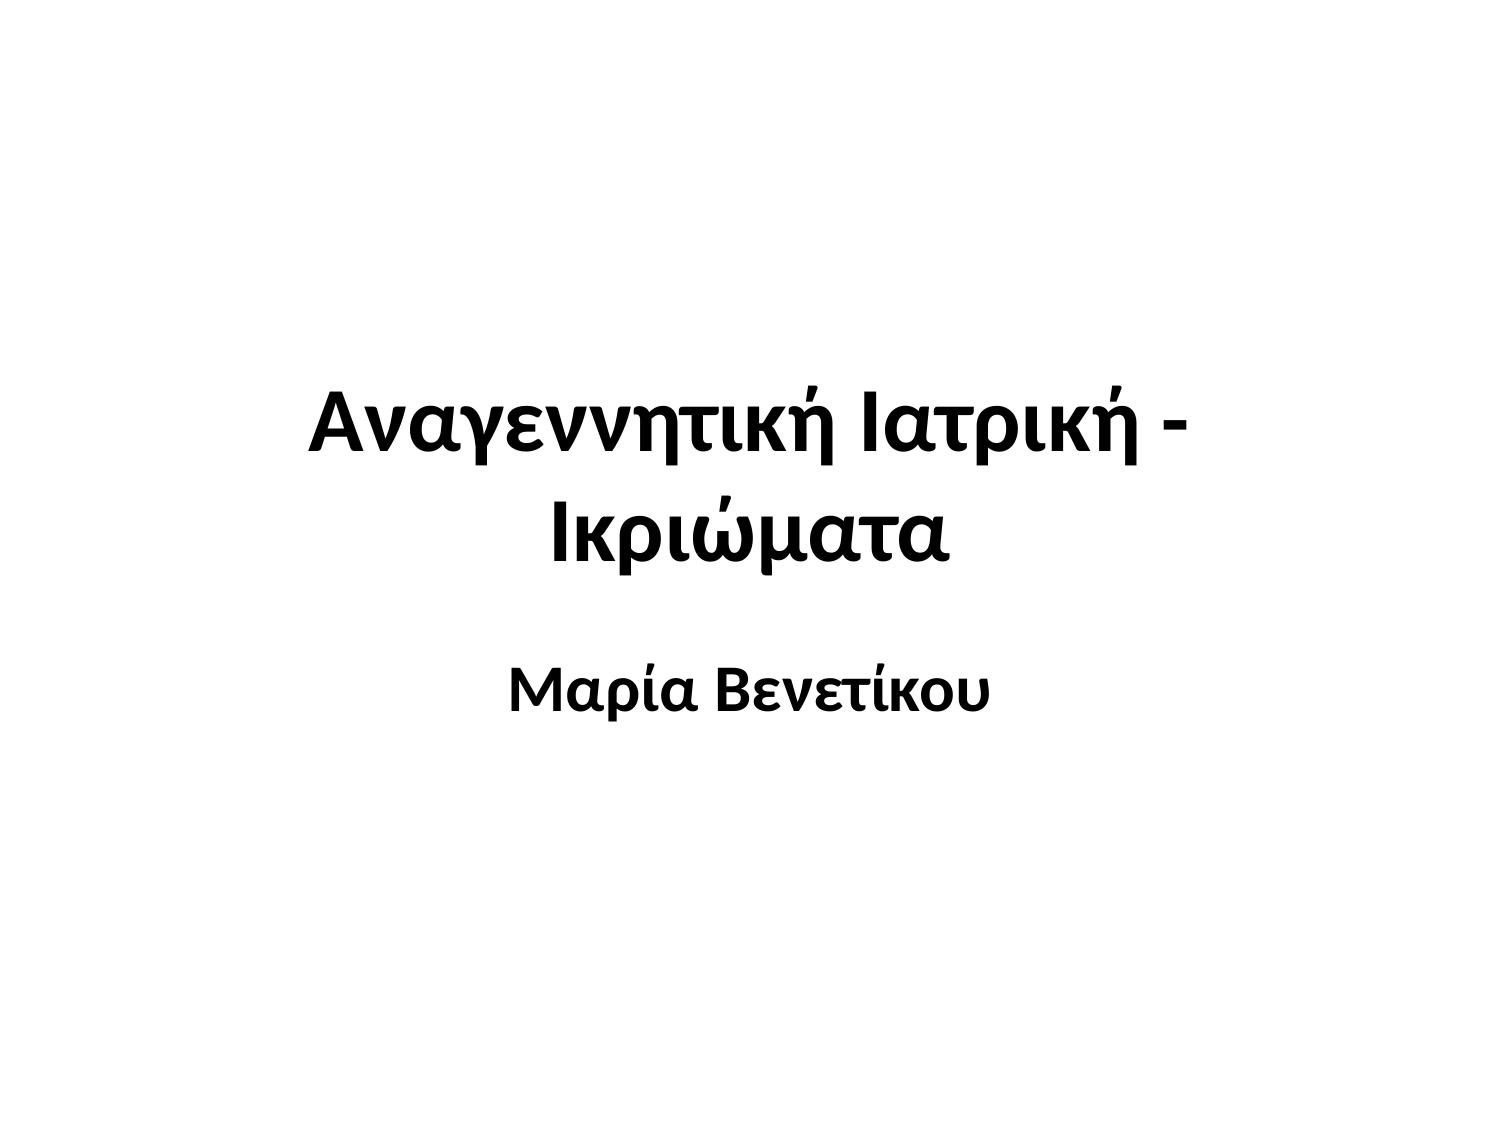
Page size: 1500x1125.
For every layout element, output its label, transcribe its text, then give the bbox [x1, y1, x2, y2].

subtitle Μαρία Βενετίκου [225, 637, 1276, 925]
title Αναγεννητική Ιατρική - Ικριώματα [112, 349, 1388, 591]
